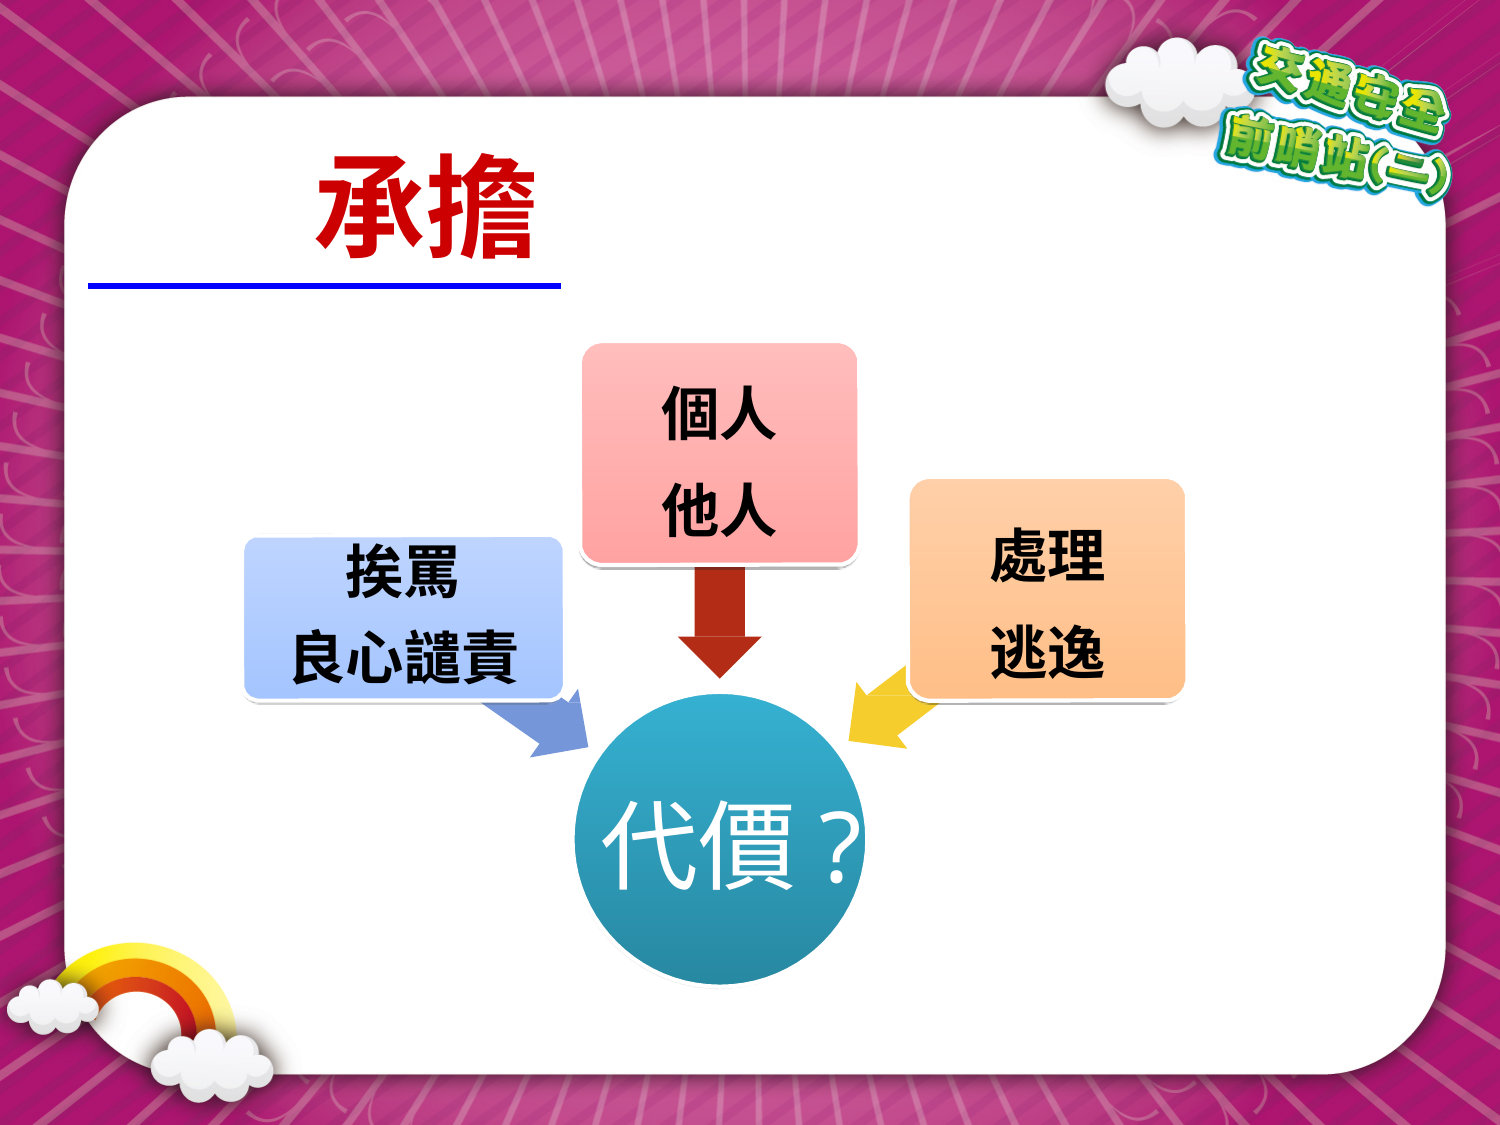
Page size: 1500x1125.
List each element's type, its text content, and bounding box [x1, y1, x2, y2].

text_box [848, 665, 940, 749]
text_box [677, 567, 762, 679]
text_box 挨罵 良心譴責 [284, 547, 523, 693]
text_box 處理 逃逸 [987, 491, 1109, 652]
text_box 代價? [598, 784, 843, 889]
text_box 風險承擔 [87, 137, 544, 274]
text_box [245, 537, 562, 698]
text_box [910, 479, 1185, 698]
text_box [582, 344, 857, 562]
text_box 個人 他人 [659, 349, 781, 510]
text_box [481, 688, 589, 758]
text_box [575, 694, 865, 984]
